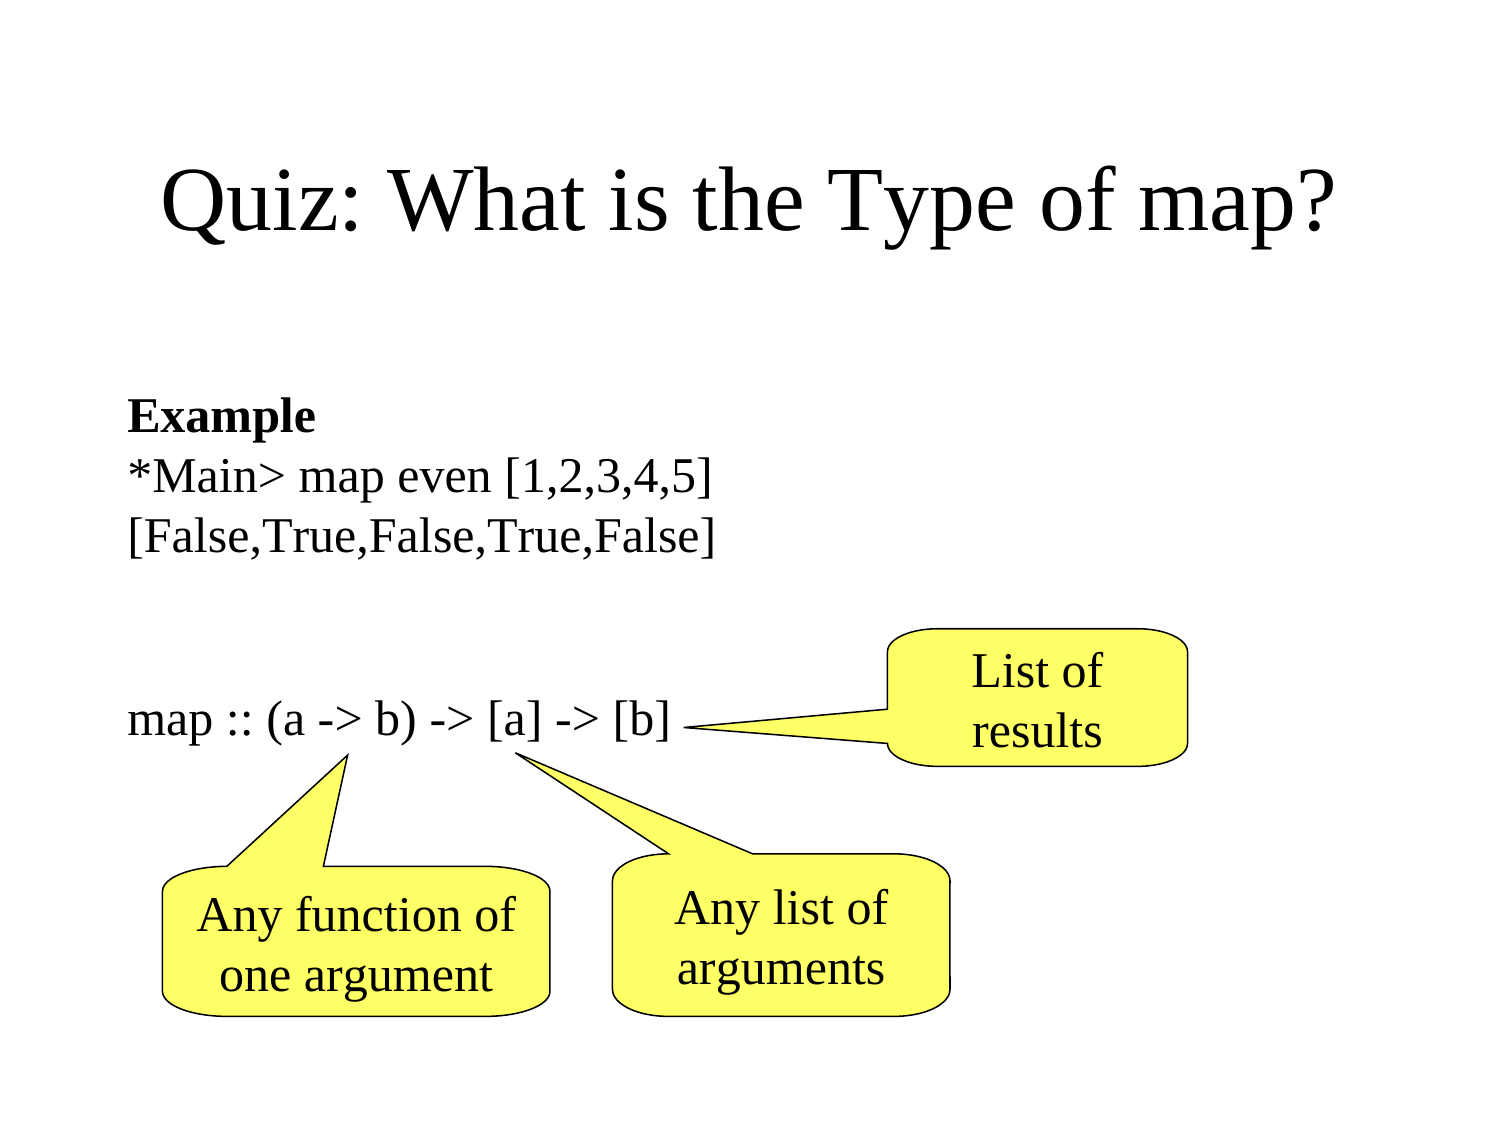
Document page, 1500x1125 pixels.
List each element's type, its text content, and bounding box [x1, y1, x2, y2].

text_box List of results [683, 628, 1188, 767]
text_box Example *Main> map even [1,2,3,4,5] [False,True,False,True,False] map :: (a -> b) -> [a] -> [b] [112, 374, 1376, 753]
title Quiz: What is the Type of map? [112, 99, 1388, 288]
text_box Any function of one argument [162, 755, 550, 1017]
text_box Any list of arguments [515, 752, 951, 1017]
